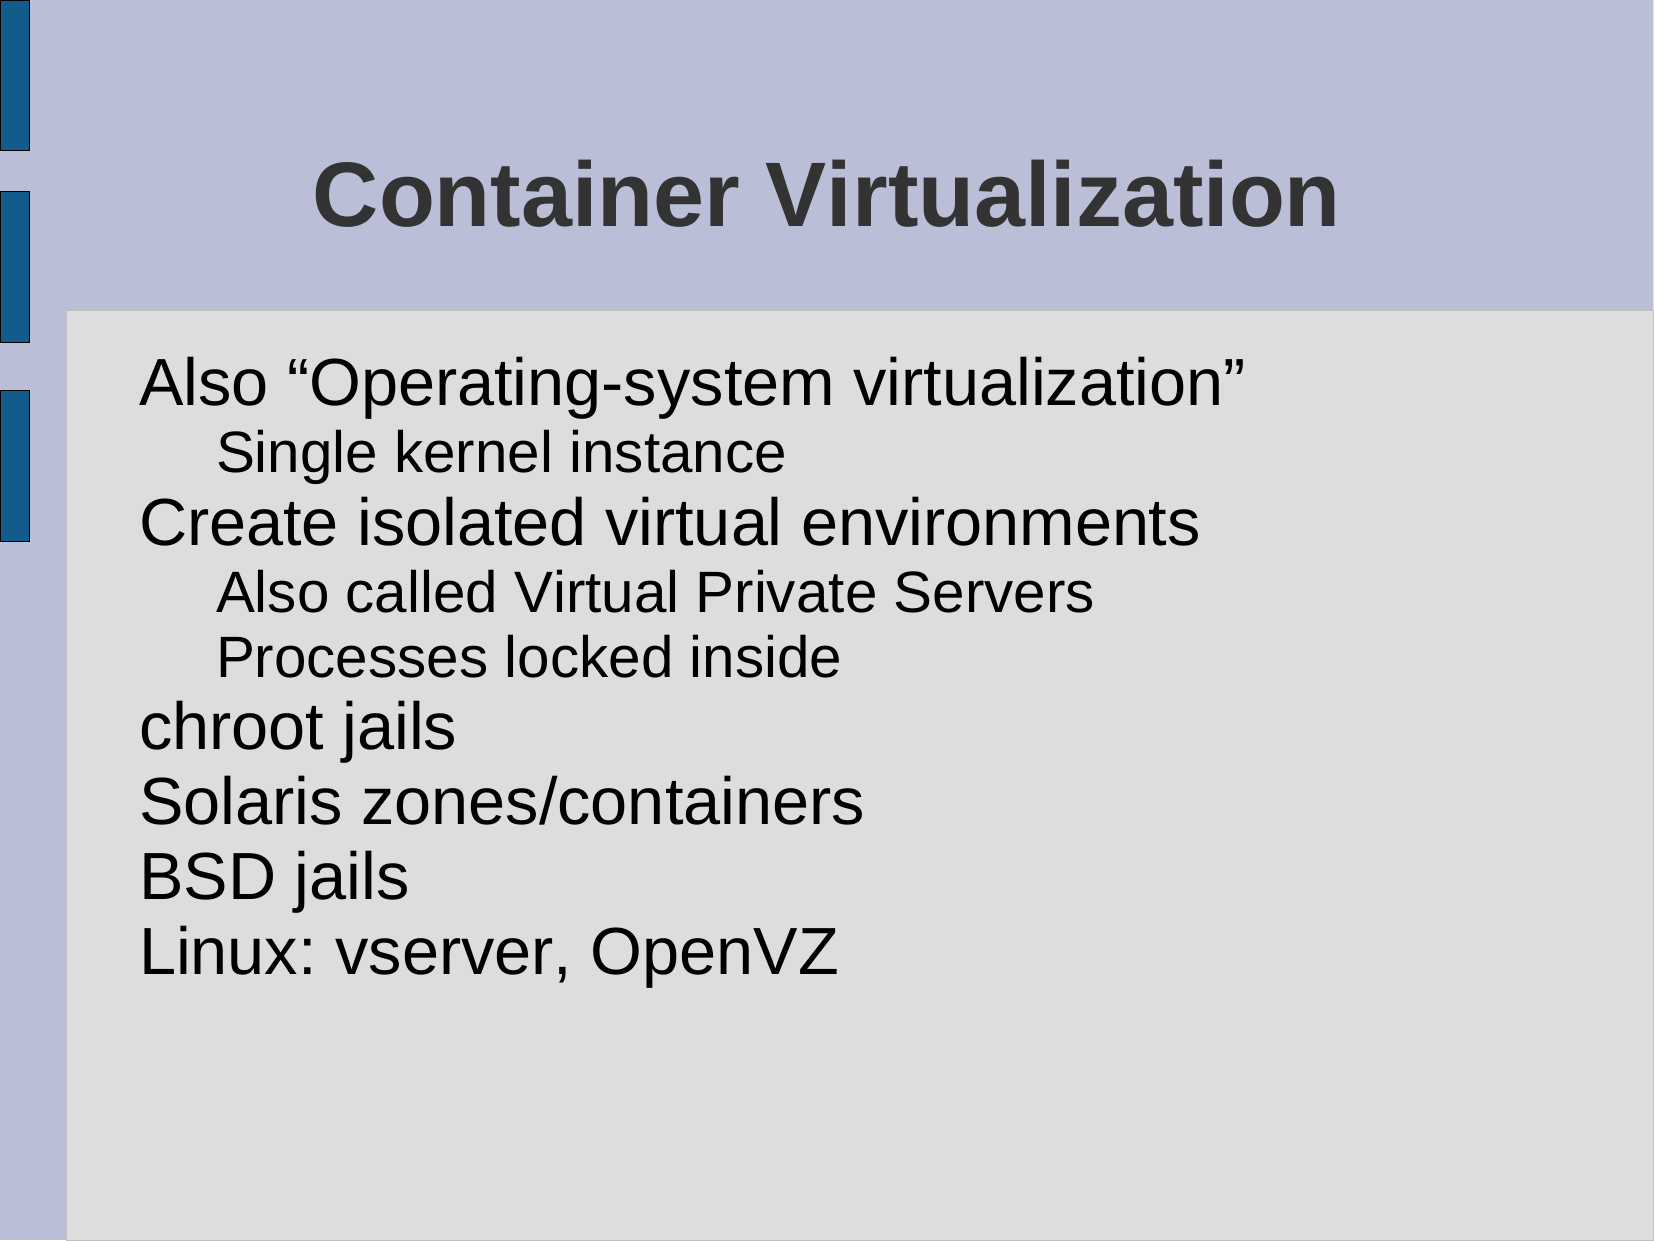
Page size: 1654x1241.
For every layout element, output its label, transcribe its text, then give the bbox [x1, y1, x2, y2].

list Also “Operating-system virtualization” Single kernel instance Create isolated virtual environments Also called Virtual Private Servers Processes locked inside chroot jails Solaris zones/containers BSD jails Linux: vserver, OpenVZ [121, 344, 1534, 1127]
title Container Virtualization [121, 91, 1534, 299]
